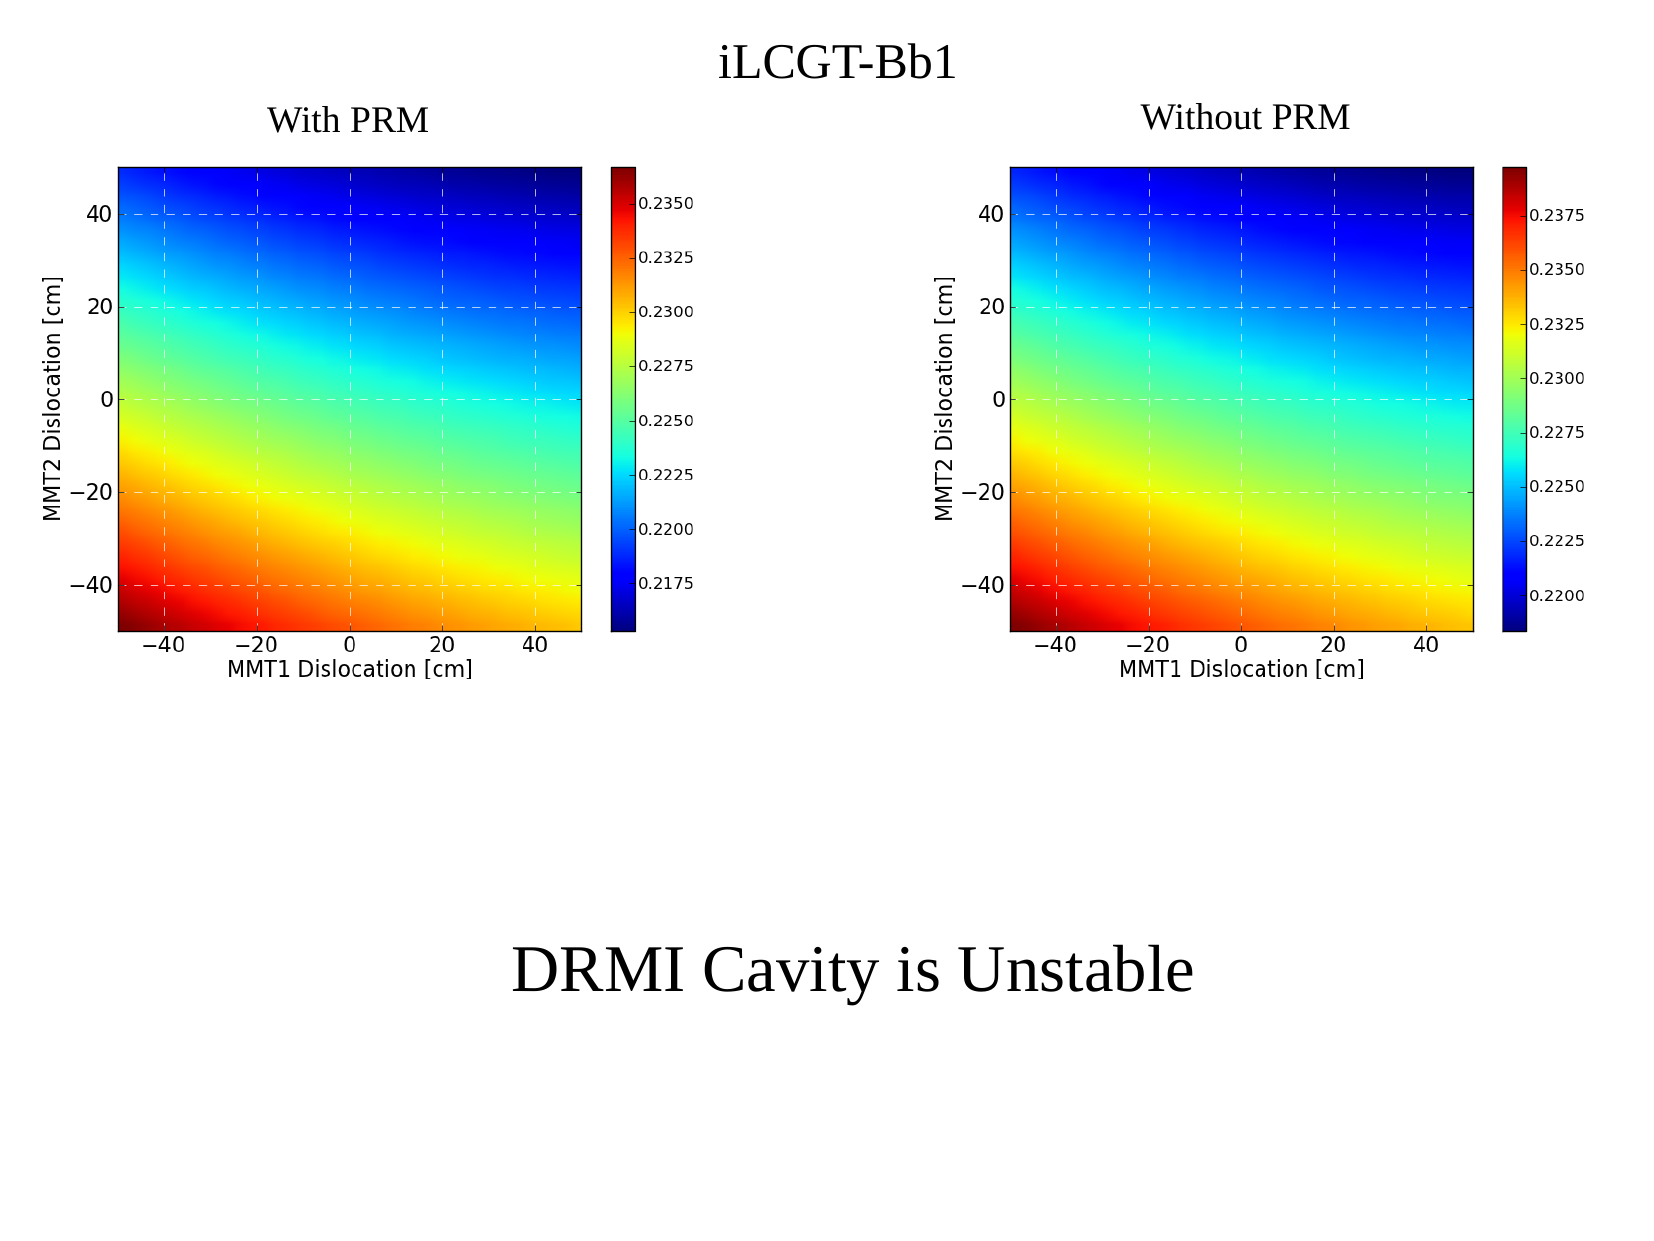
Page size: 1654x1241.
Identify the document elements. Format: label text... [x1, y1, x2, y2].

picture [934, 166, 1584, 679]
picture [42, 166, 693, 679]
text_box iLCGT-Bb1 [703, 26, 973, 103]
text_box DRMI Cavity is Unstable [496, 924, 1208, 1021]
text_box Without PRM [1125, 88, 1368, 150]
text_box With PRM [252, 91, 446, 152]
